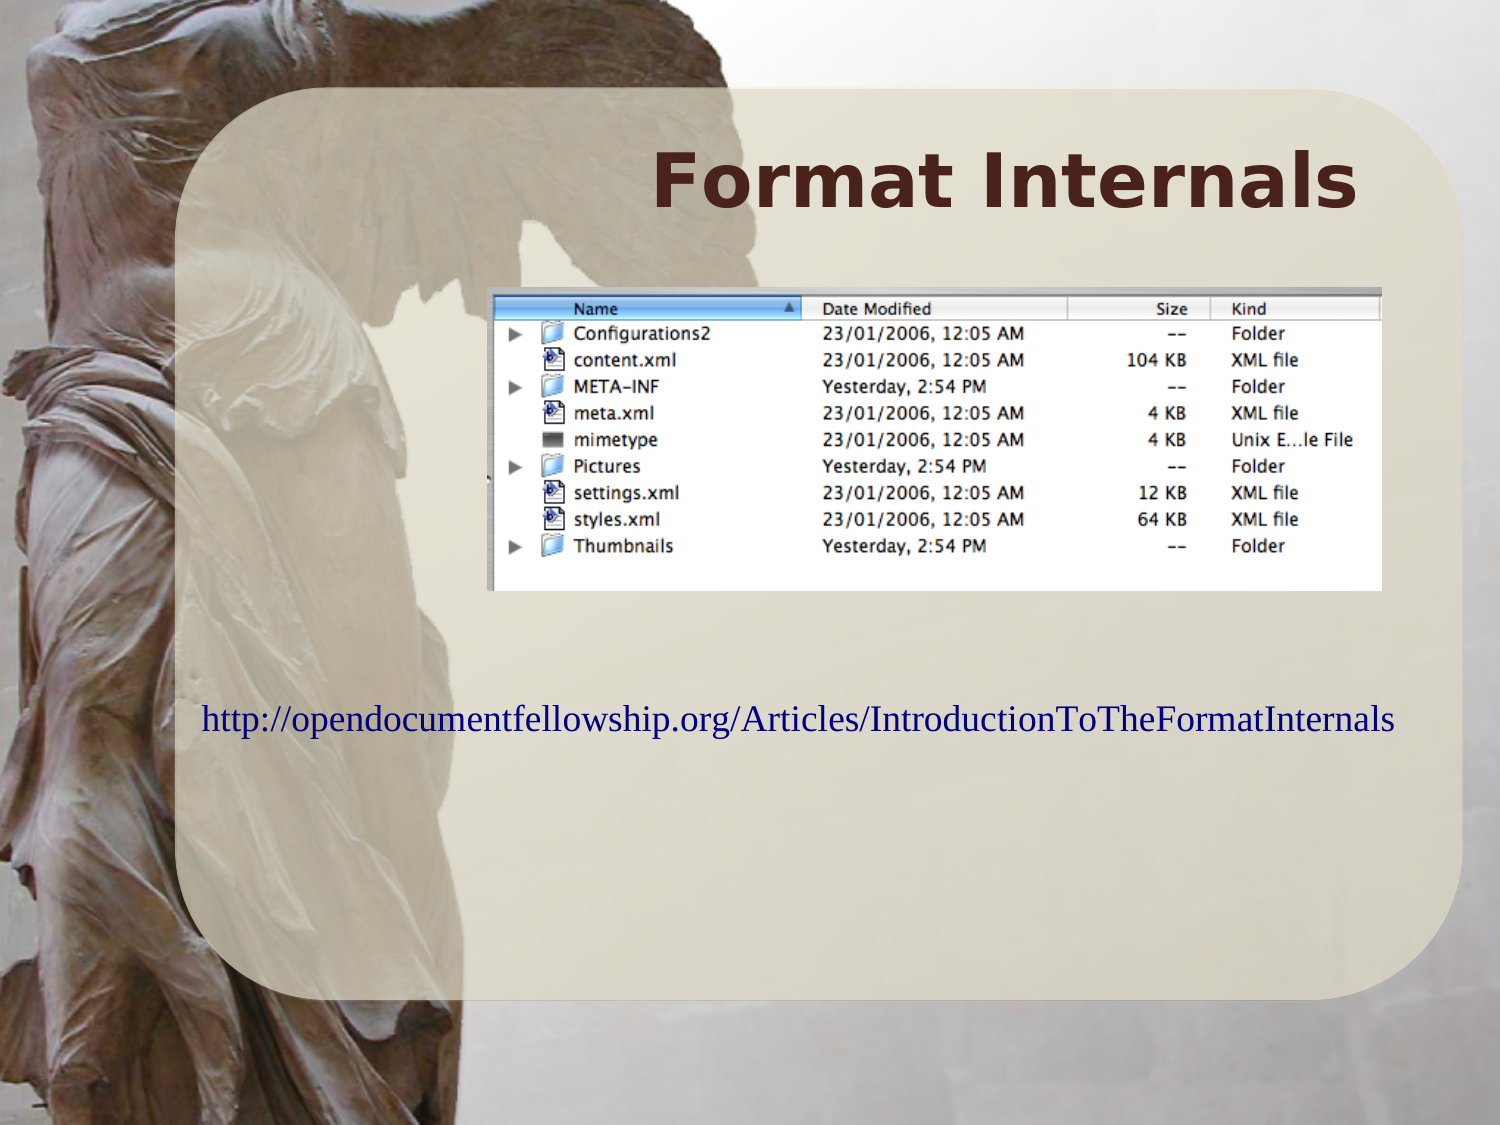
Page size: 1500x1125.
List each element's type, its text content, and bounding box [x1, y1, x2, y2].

title Format Internals [200, 87, 1375, 276]
picture [0, 0, 1500, 1125]
text_box http://opendocumentfellowship.org/Articles/IntroductionToTheFormatInternals [201, 698, 1434, 744]
